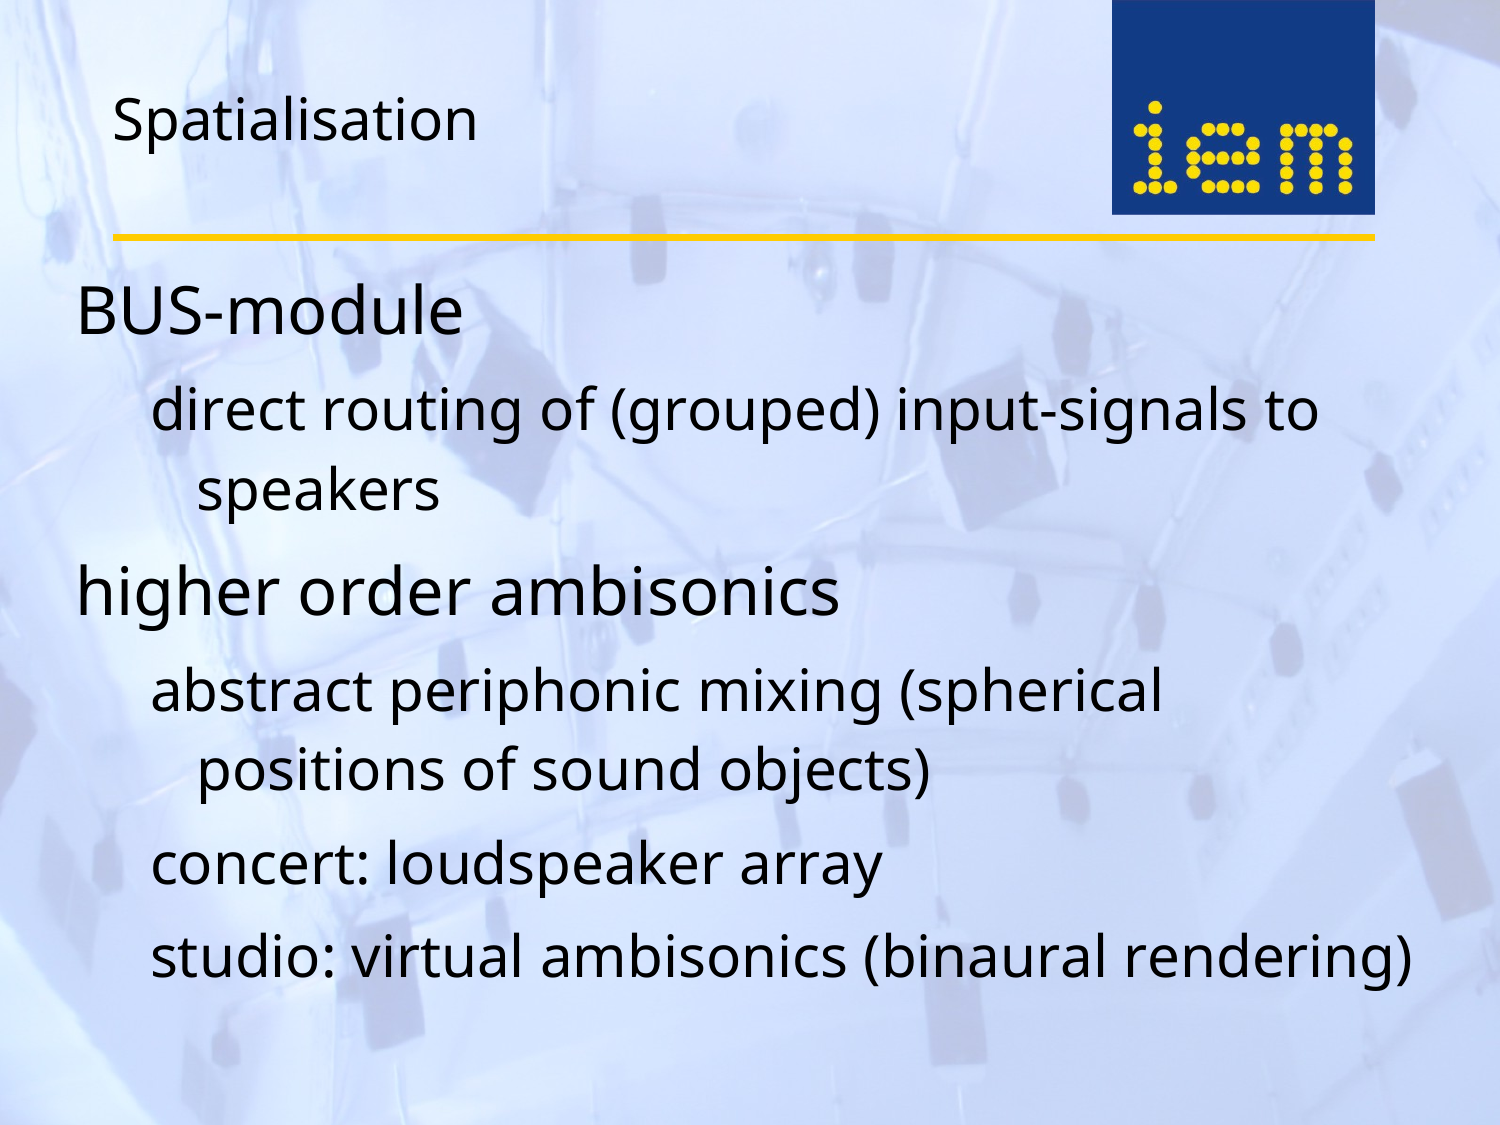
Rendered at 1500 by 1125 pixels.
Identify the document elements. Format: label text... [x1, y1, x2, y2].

list BUS-module direct routing of (grouped) input-signals to speakers higher order ambisonics abstract periphonic mixing (spherical positions of sound objects) concert: loudspeaker array studio: virtual ambisonics (binaural rendering) [75, 263, 1425, 991]
picture [0, 0, 1500, 1125]
title Spatialisation [112, 31, 1375, 204]
